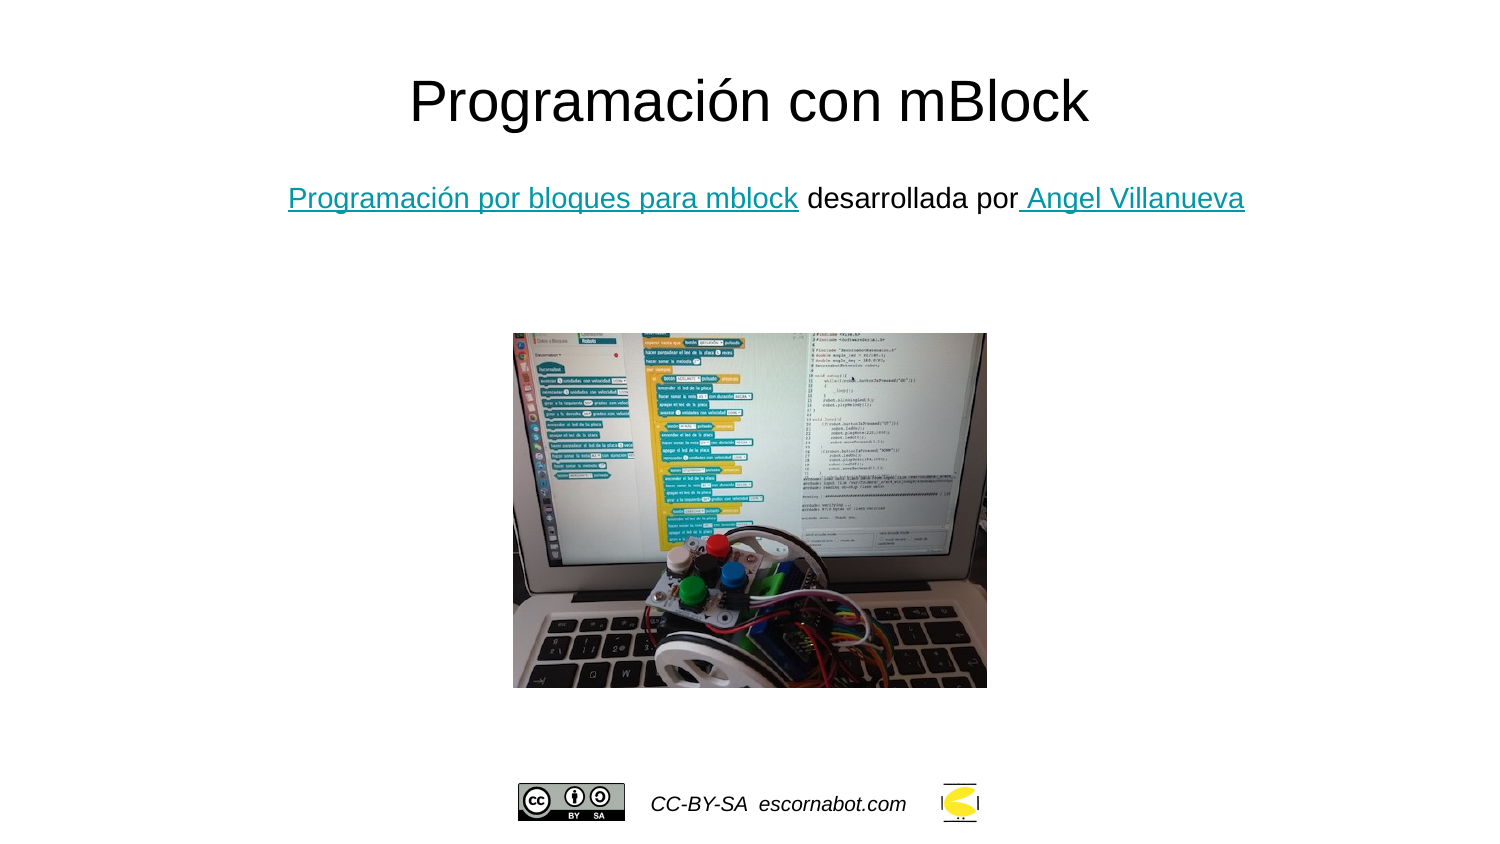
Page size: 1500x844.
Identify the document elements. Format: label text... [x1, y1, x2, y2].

picture [518, 783, 625, 821]
text_box CC-BY-SA escornabot.com [635, 775, 936, 830]
picture [513, 552, 987, 688]
picture [938, 781, 982, 824]
text_box Programación por bloques para mblock desarrollada por Angel Villanueva [176, 159, 1356, 552]
title Programación con mBlock [51, 48, 1449, 142]
